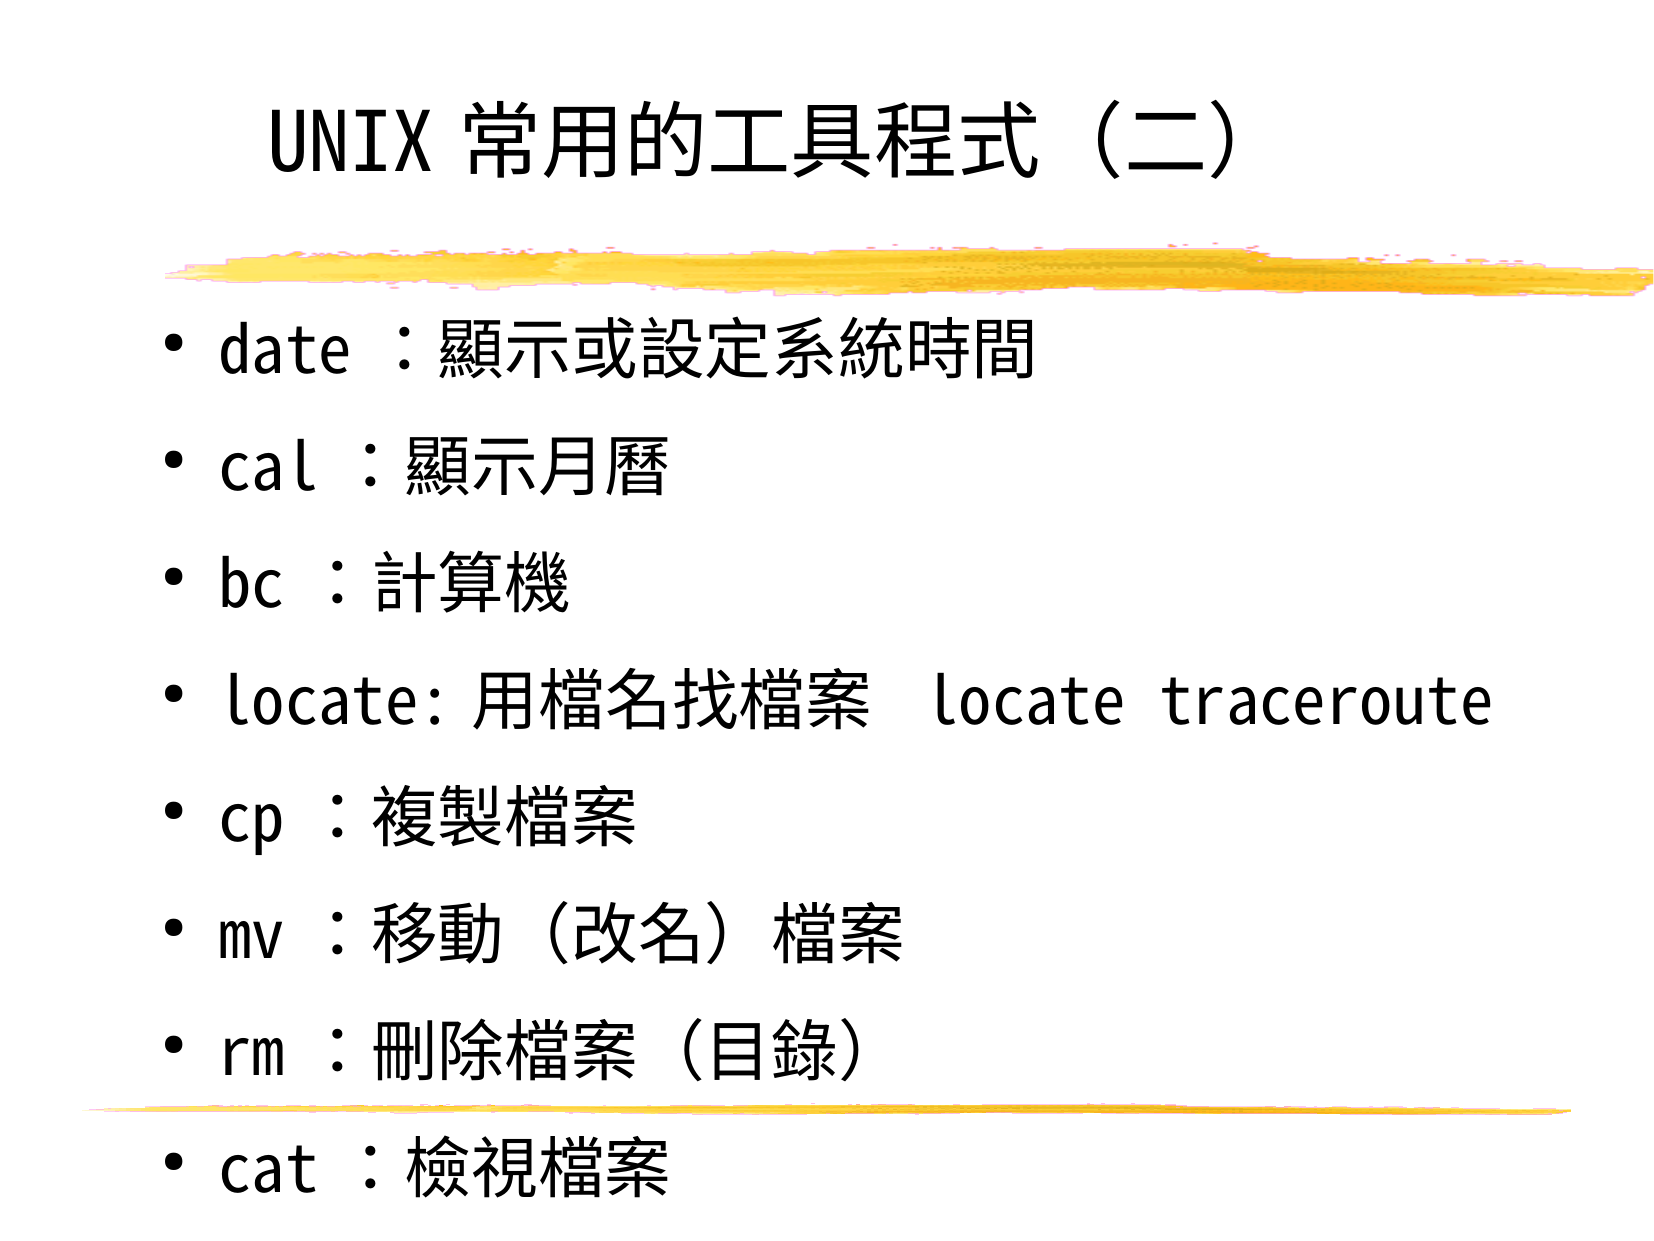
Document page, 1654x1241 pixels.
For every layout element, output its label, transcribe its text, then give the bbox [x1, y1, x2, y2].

picture [165, 237, 1654, 308]
title UNIX常用的工具程式（二） [76, 28, 1482, 236]
list date：顯示或設定系統時間 cal：顯示月曆 bc：計算機 locate:用檔名找檔案 locate traceroute cp：複製檔案 mv：移動（改名）檔案 rm：刪除檔案（目錄） cat：檢視檔案 gzip：壓縮檔案 [161, 290, 1568, 1044]
picture [82, 1102, 1571, 1117]
